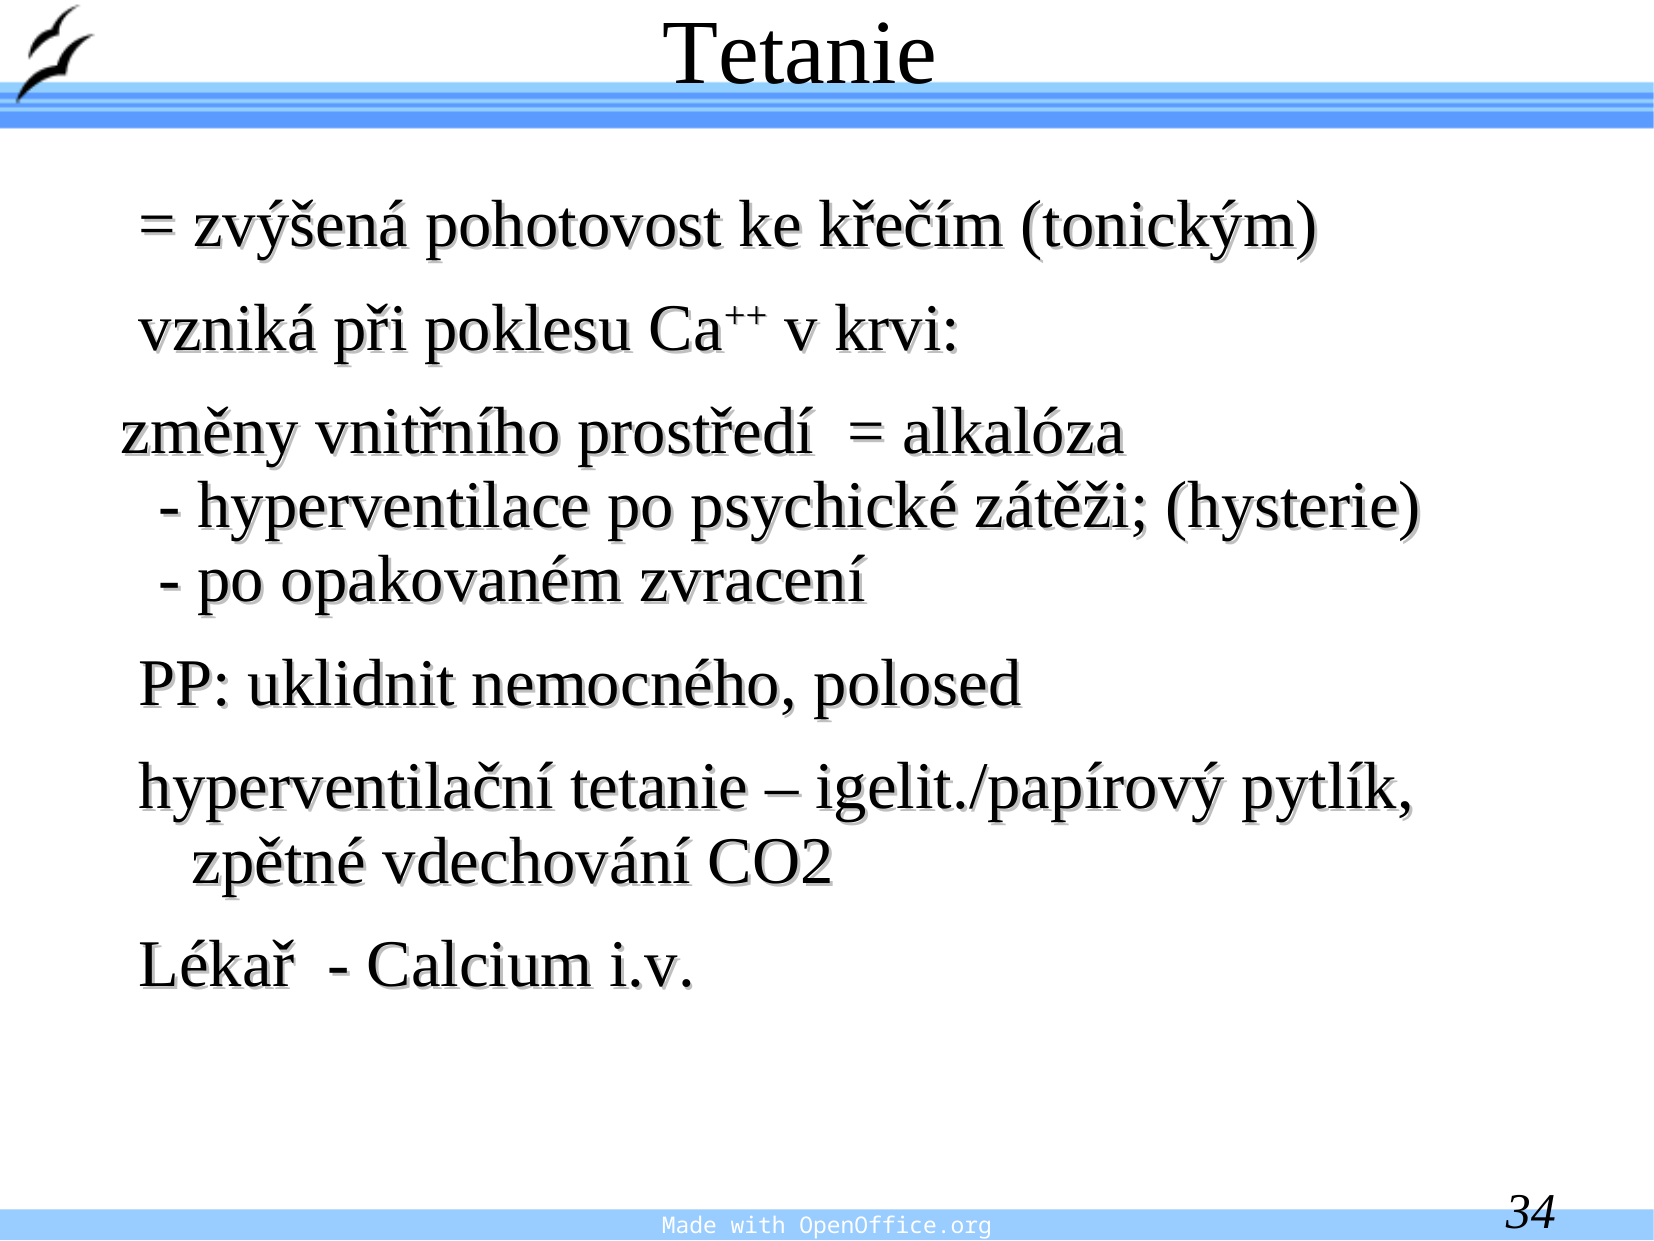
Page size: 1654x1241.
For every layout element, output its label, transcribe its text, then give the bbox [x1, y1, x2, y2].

title Tetanie [94, 0, 1507, 107]
list = zvýšená pohotovost ke křečím (tonickým) vzniká při poklesu Ca++ v krvi: změny vnitřního prostředí = alkalóza - hyperventilace po psychické zátěži; (hysterie) - po opakovaném zvracení PP: uklidnit nemocného, polosed hyperventilační tetanie – igelit./papírový pytlík, zpětné vdechování CO2 Lékař - Calcium i.v. [120, 187, 1533, 1195]
picture [0, 0, 1654, 133]
